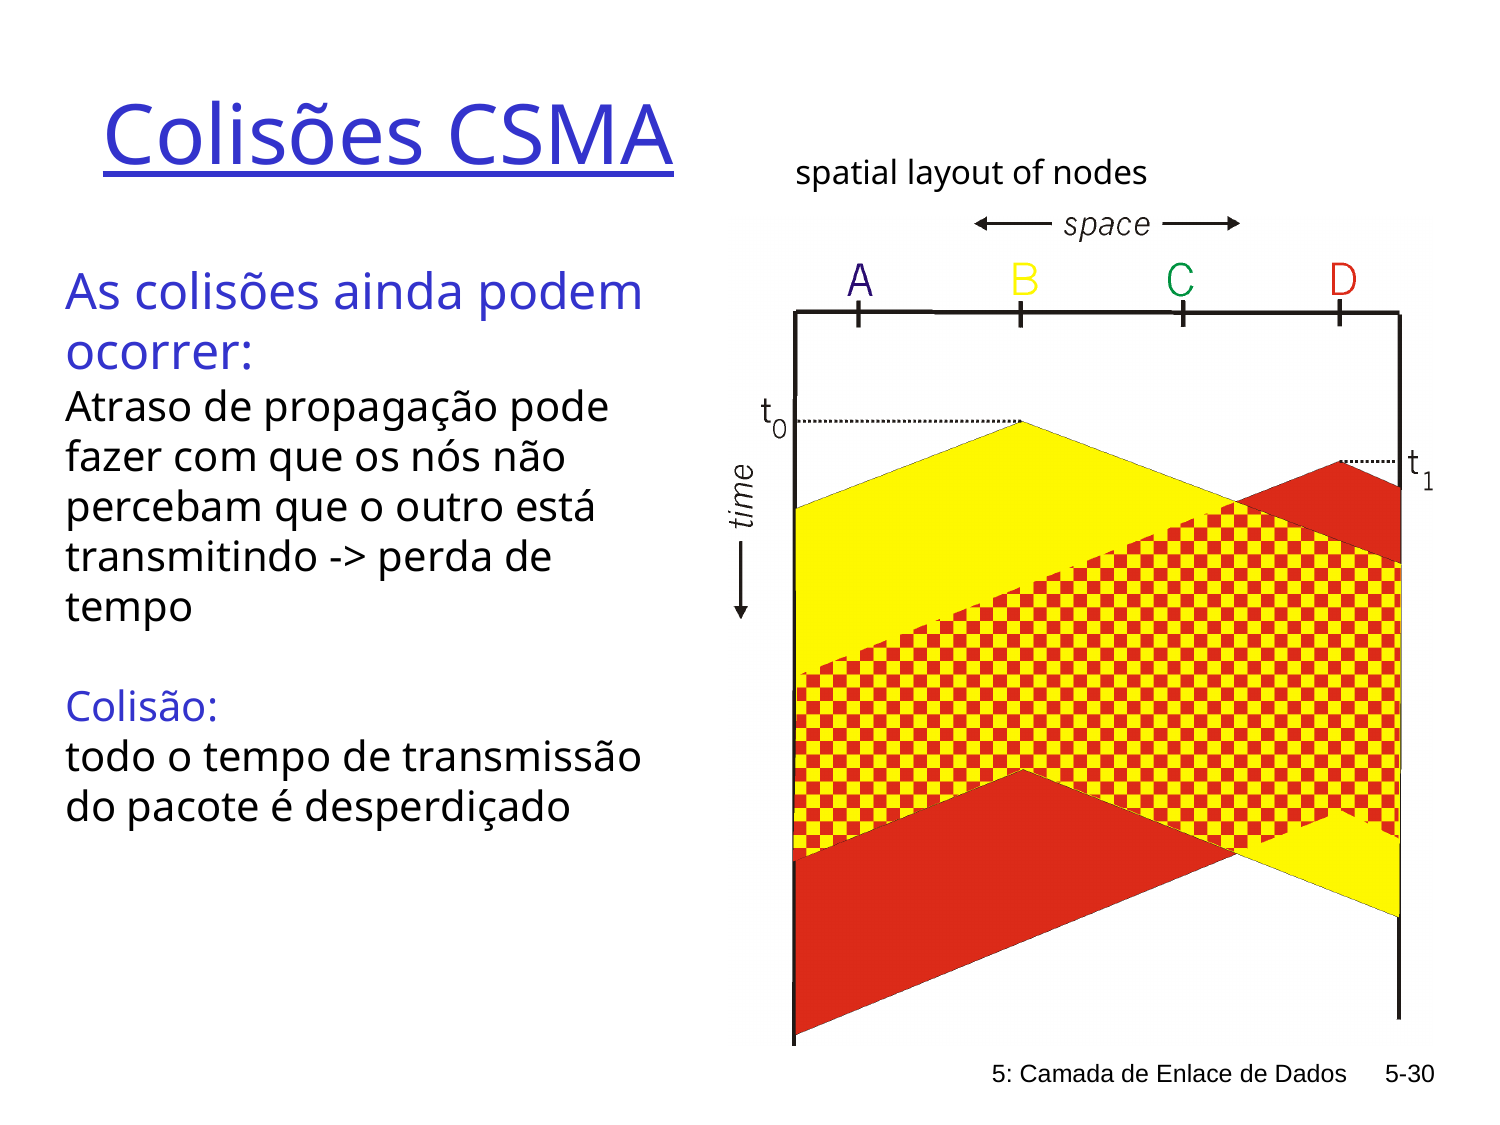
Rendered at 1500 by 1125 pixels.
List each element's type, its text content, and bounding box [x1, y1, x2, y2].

title Colisões CSMA [87, 37, 1363, 225]
picture [728, 216, 1433, 1046]
text_box As colisões ainda podem ocorrer: Atraso de propagação pode fazer com que os nós não percebam que o outro está transmitindo -> perda de tempo Colisão: todo o tempo de transmissão do pacote é desperdiçado [50, 252, 673, 888]
text_box spatial layout of nodes [780, 143, 1363, 199]
text_box 5: Camada de Enlace de Dados [837, 1050, 1339, 1125]
text_box 5-<número> [1339, 1050, 1451, 1125]
